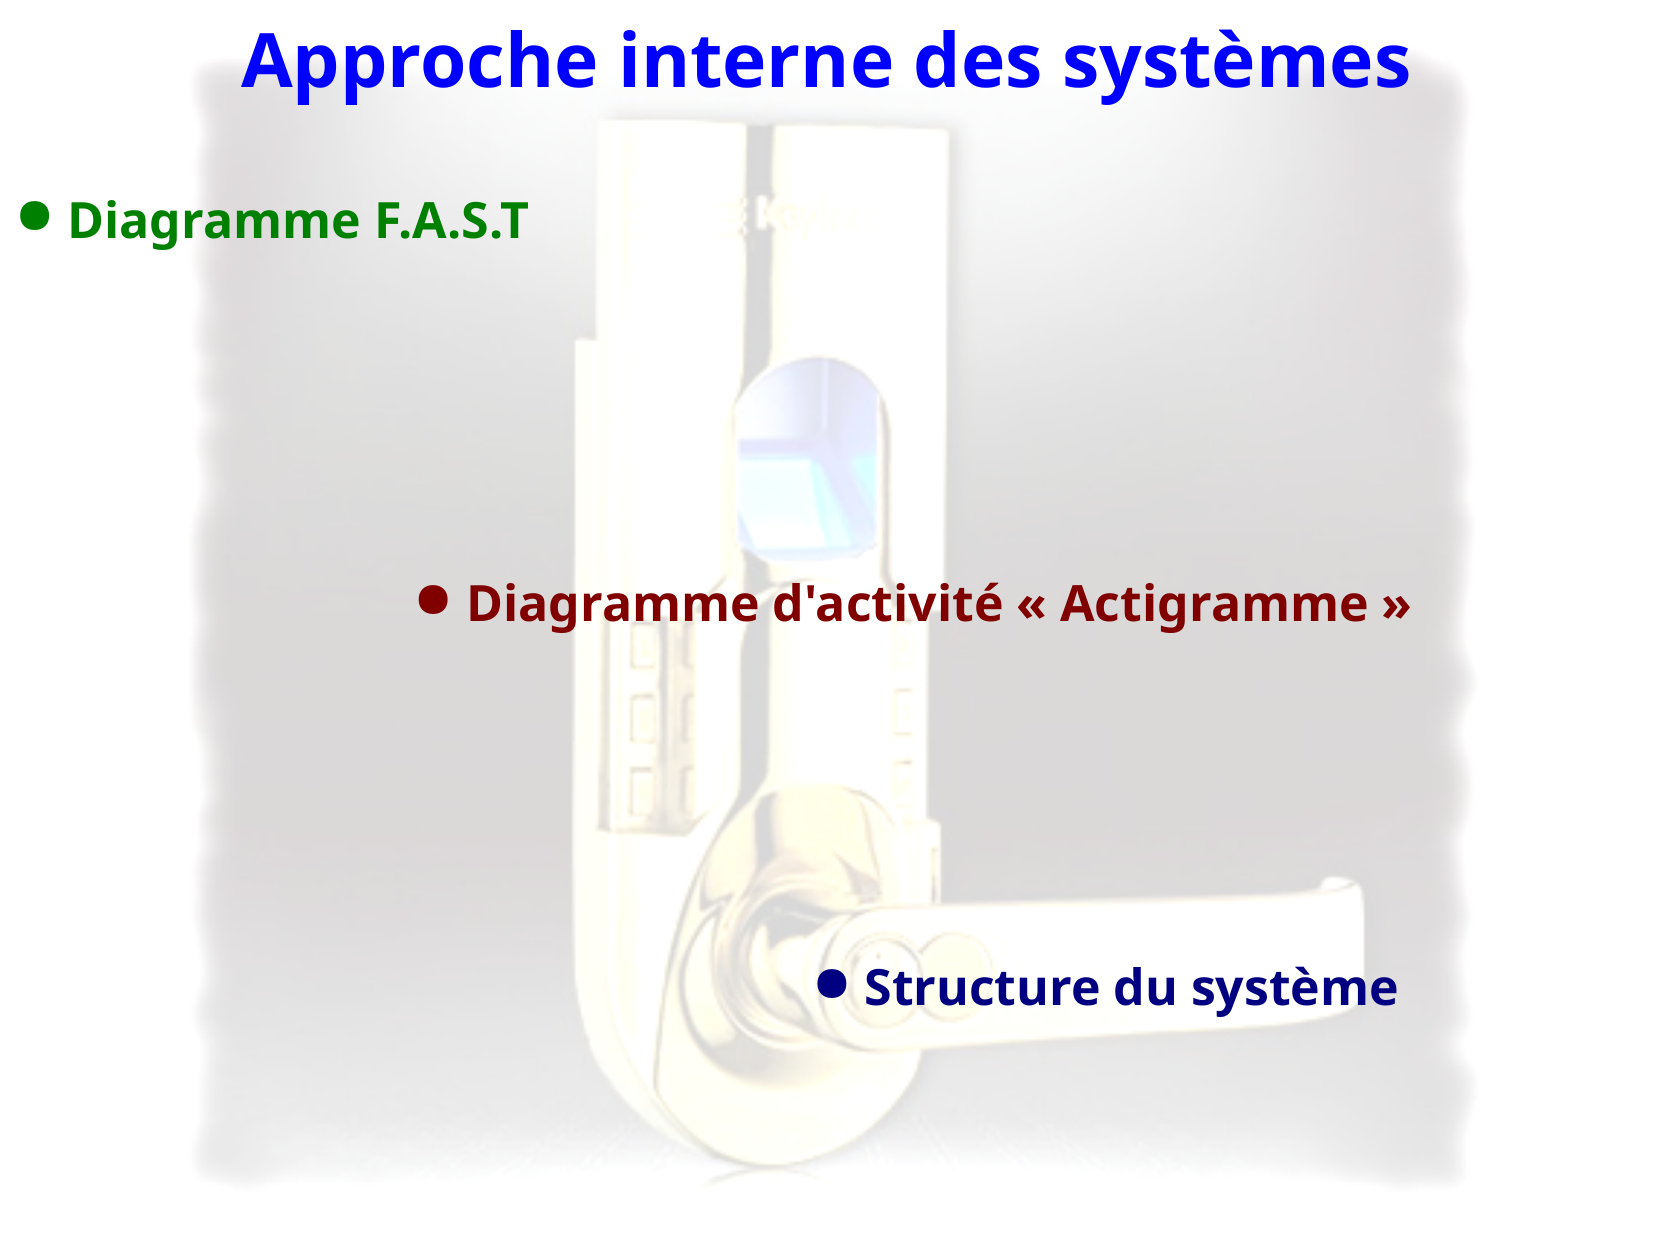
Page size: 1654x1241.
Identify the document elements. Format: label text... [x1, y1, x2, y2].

text_box Structure du système [797, 944, 1654, 1030]
text_box Diagramme d'activité « Actigramme » [398, 561, 1447, 646]
text_box Diagramme F.A.S.T [0, 177, 857, 262]
